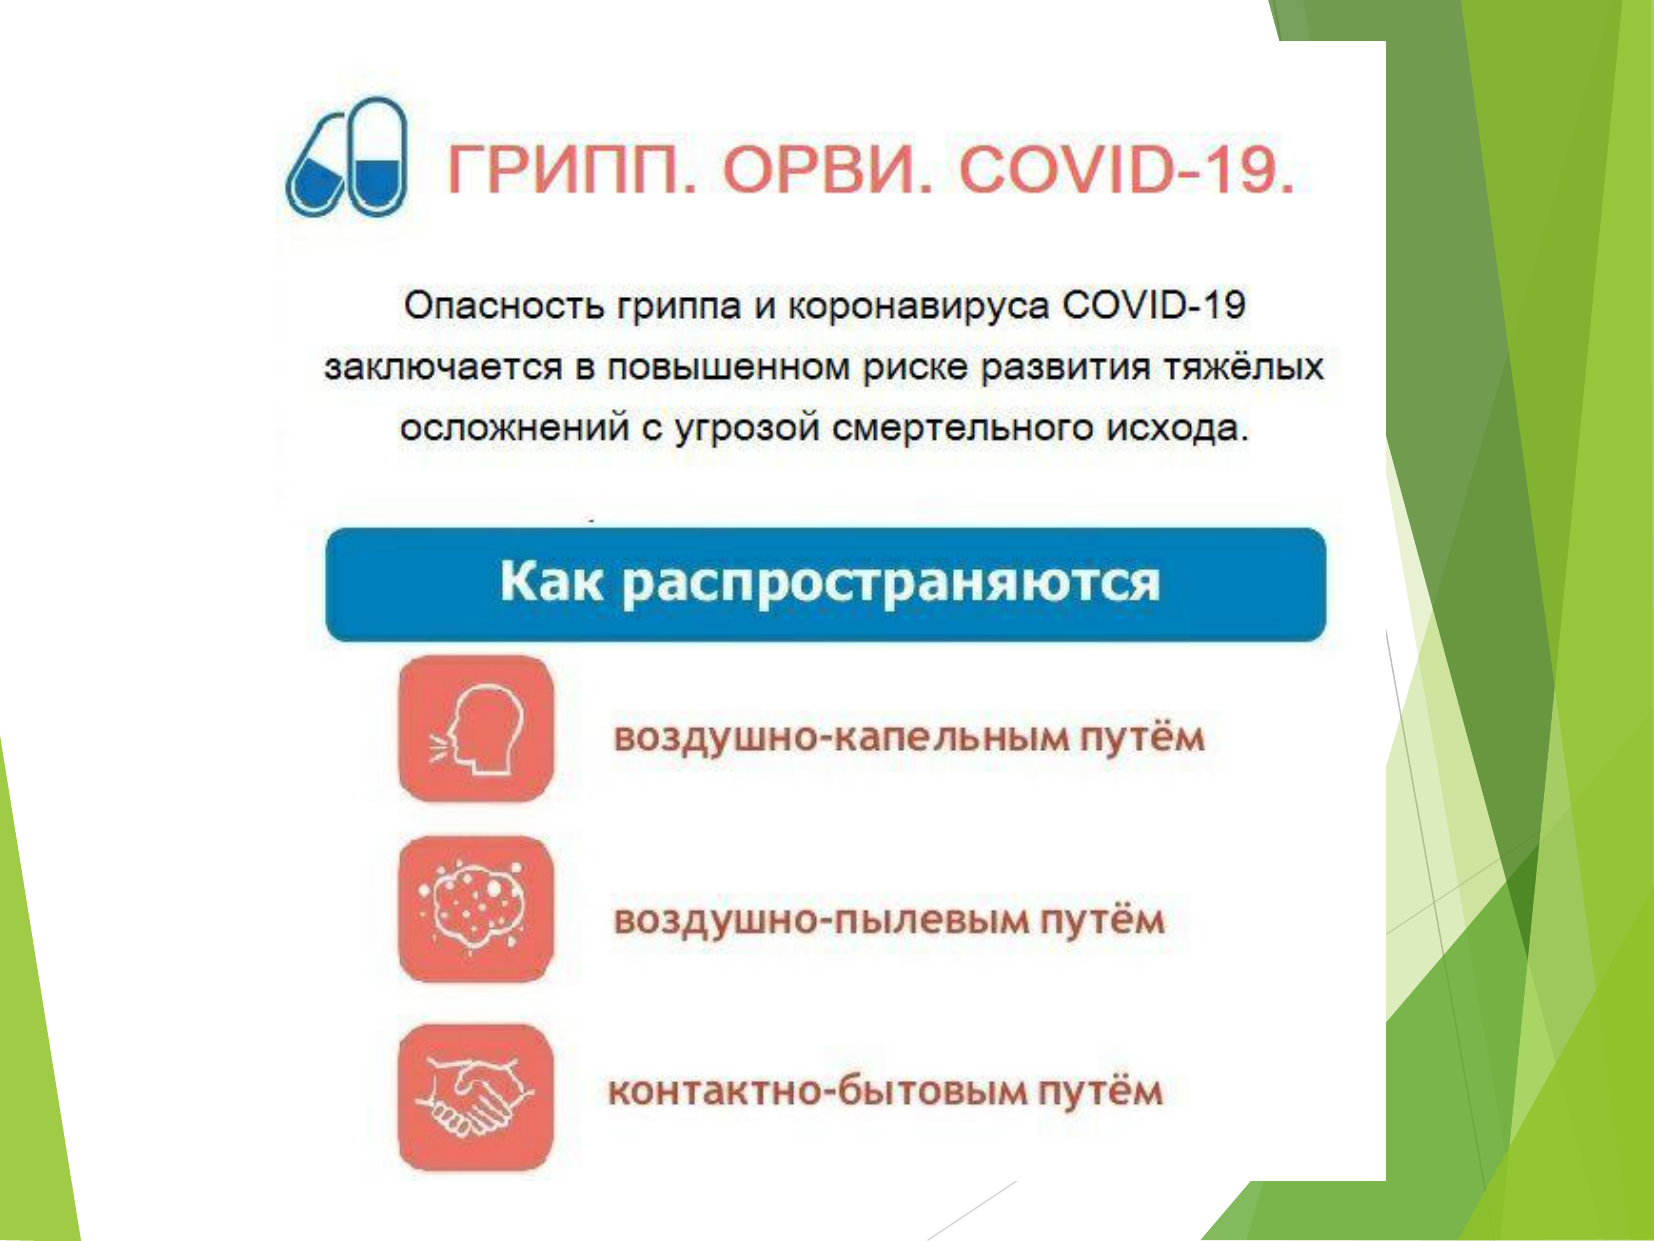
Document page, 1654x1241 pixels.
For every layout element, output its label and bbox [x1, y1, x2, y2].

picture [246, 41, 1386, 1181]
